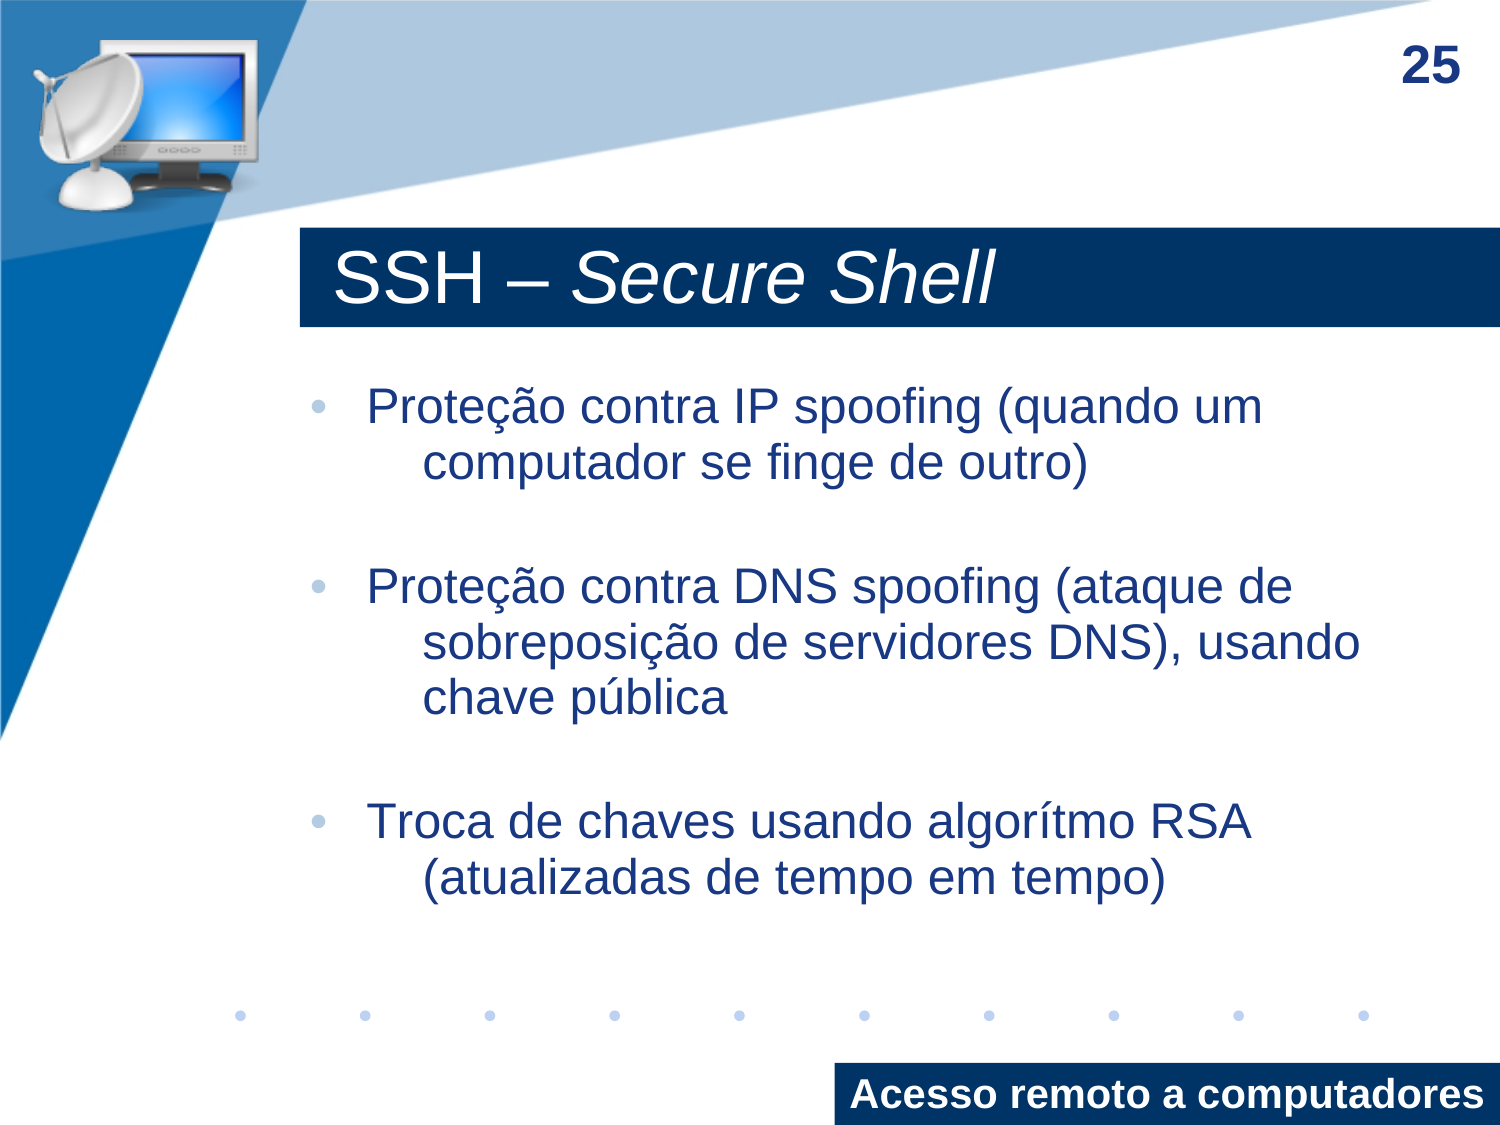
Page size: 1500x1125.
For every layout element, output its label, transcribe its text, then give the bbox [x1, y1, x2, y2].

title SSH – Secure Shell [299, 227, 1500, 328]
list Proteção contra IP spoofing (quando um computador se finge de outro) Proteção contra DNS spoofing (ataque de sobreposição de servidores DNS), usando chave pública Troca de chaves usando algorítmo RSA (atualizadas de tempo em tempo) [295, 370, 1477, 1034]
picture [0, 0, 1500, 842]
